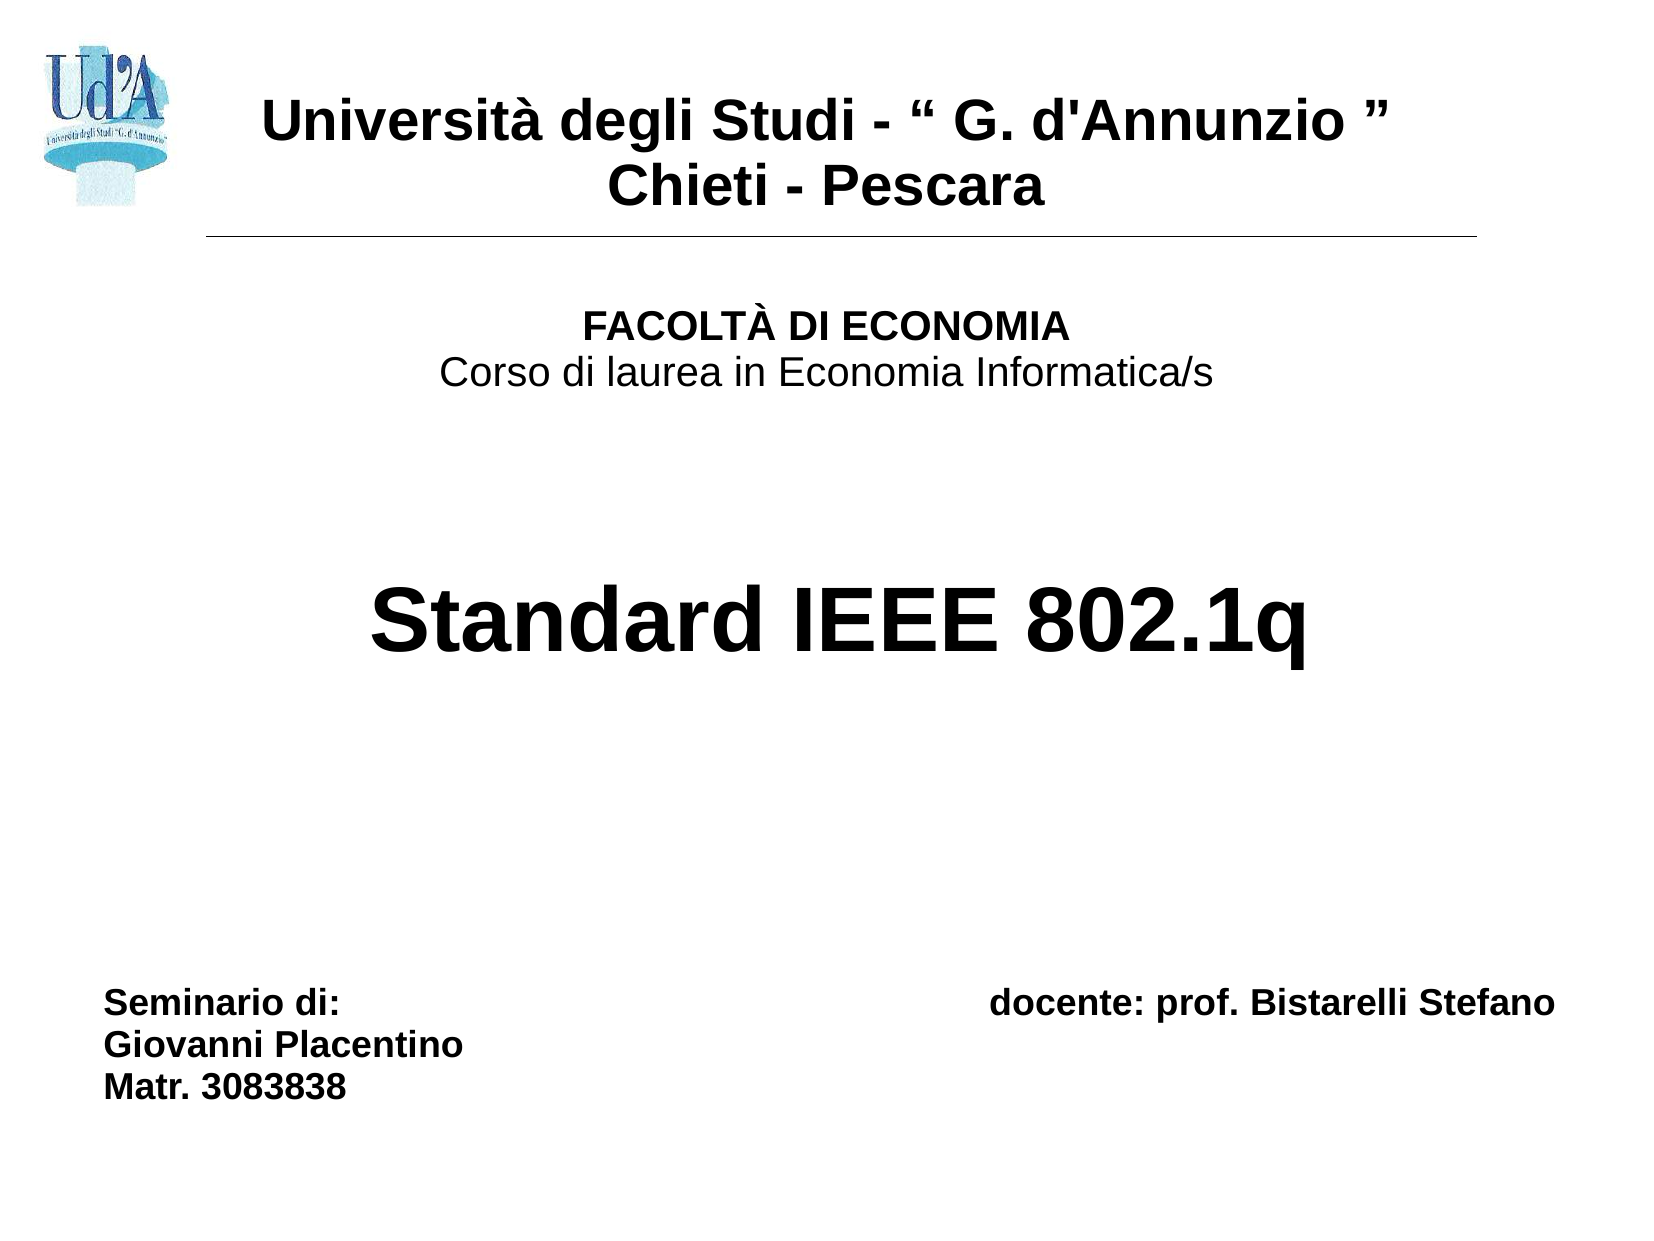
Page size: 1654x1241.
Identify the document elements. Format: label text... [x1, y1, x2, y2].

text_box Seminario di: Giovanni Placentino Matr. 3083838 [88, 974, 502, 1119]
text_box Università degli Studi - “ G. d'Annunzio ” Chieti - Pescara [0, 80, 1654, 229]
text_box FACOLTÀ DI ECONOMIA Corso di laurea in Economia Informatica/s [0, 295, 1654, 405]
text_box Standard IEEE 802.1q [354, 561, 1595, 679]
text_box docente: prof. Bistarelli Stefano [974, 974, 1595, 1033]
picture [29, 29, 178, 207]
